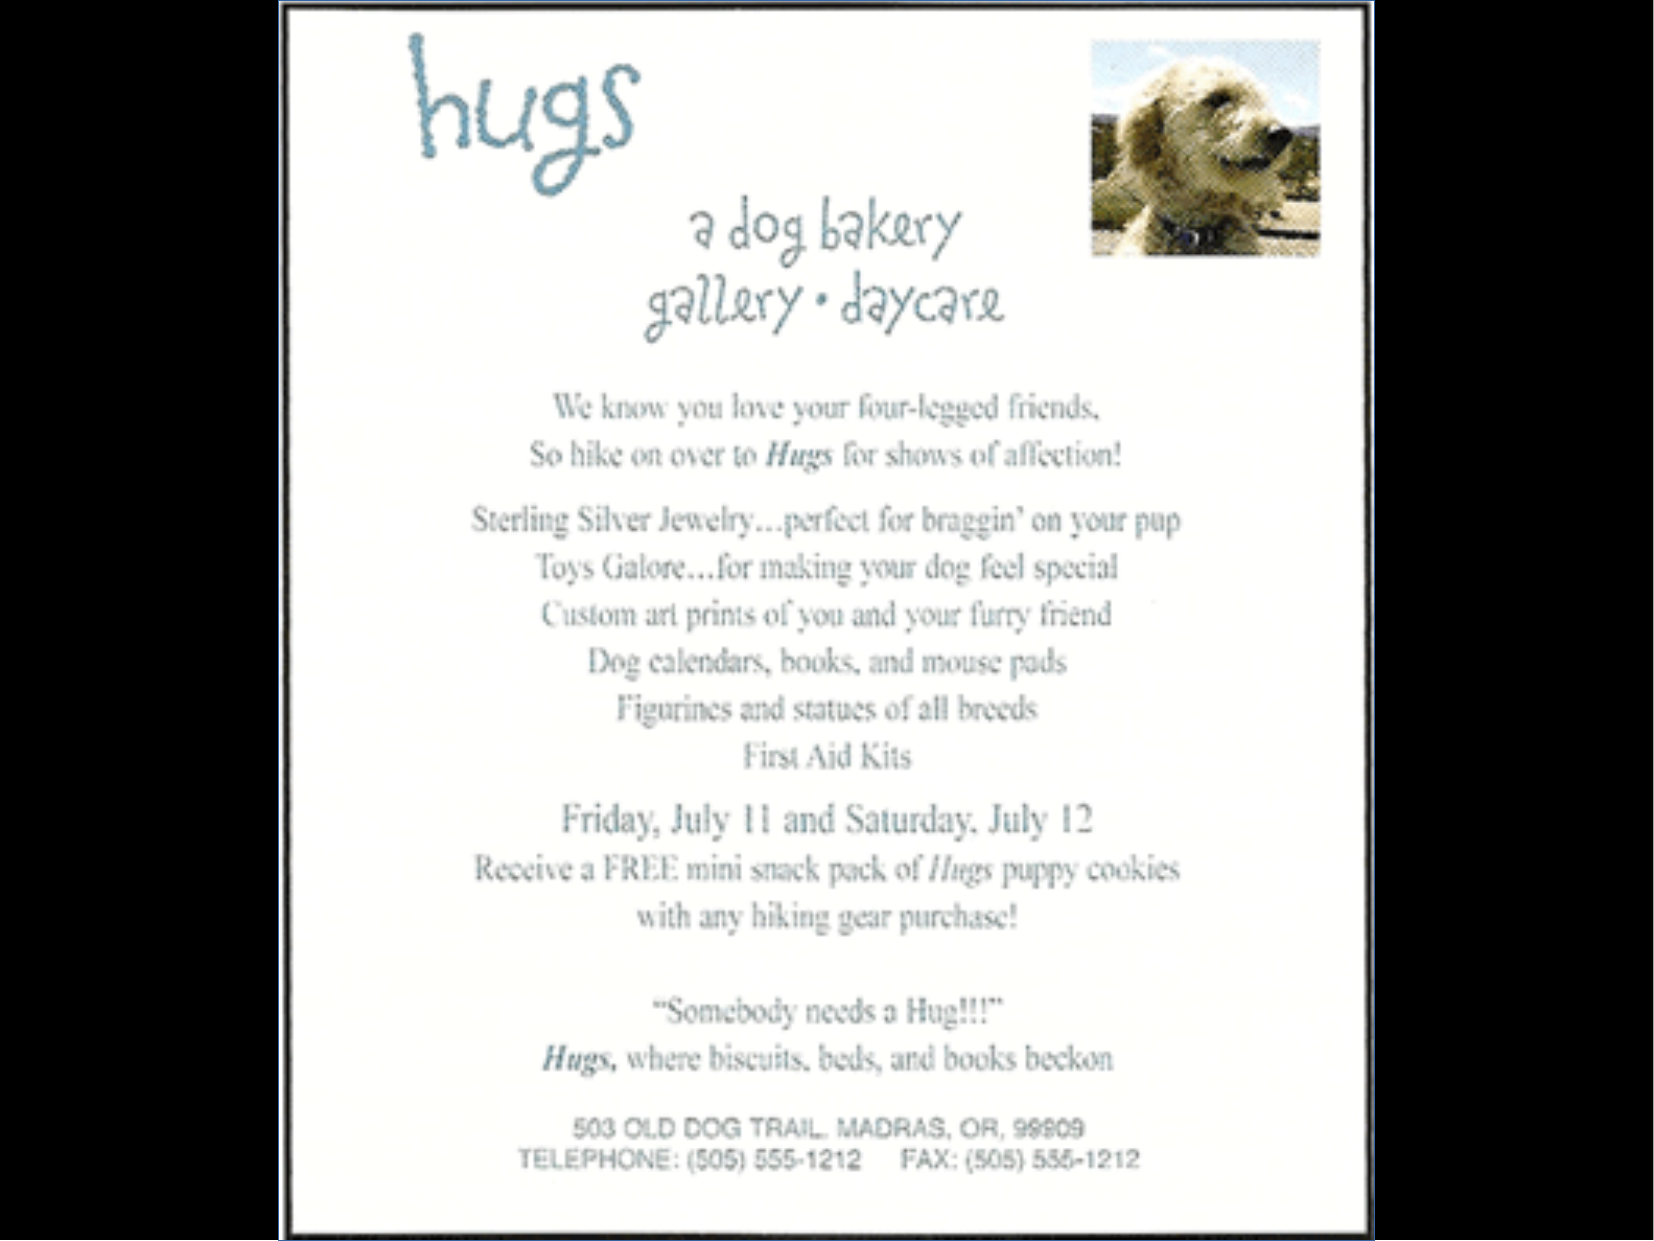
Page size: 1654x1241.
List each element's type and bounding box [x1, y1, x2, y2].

picture [278, 0, 1375, 1241]
